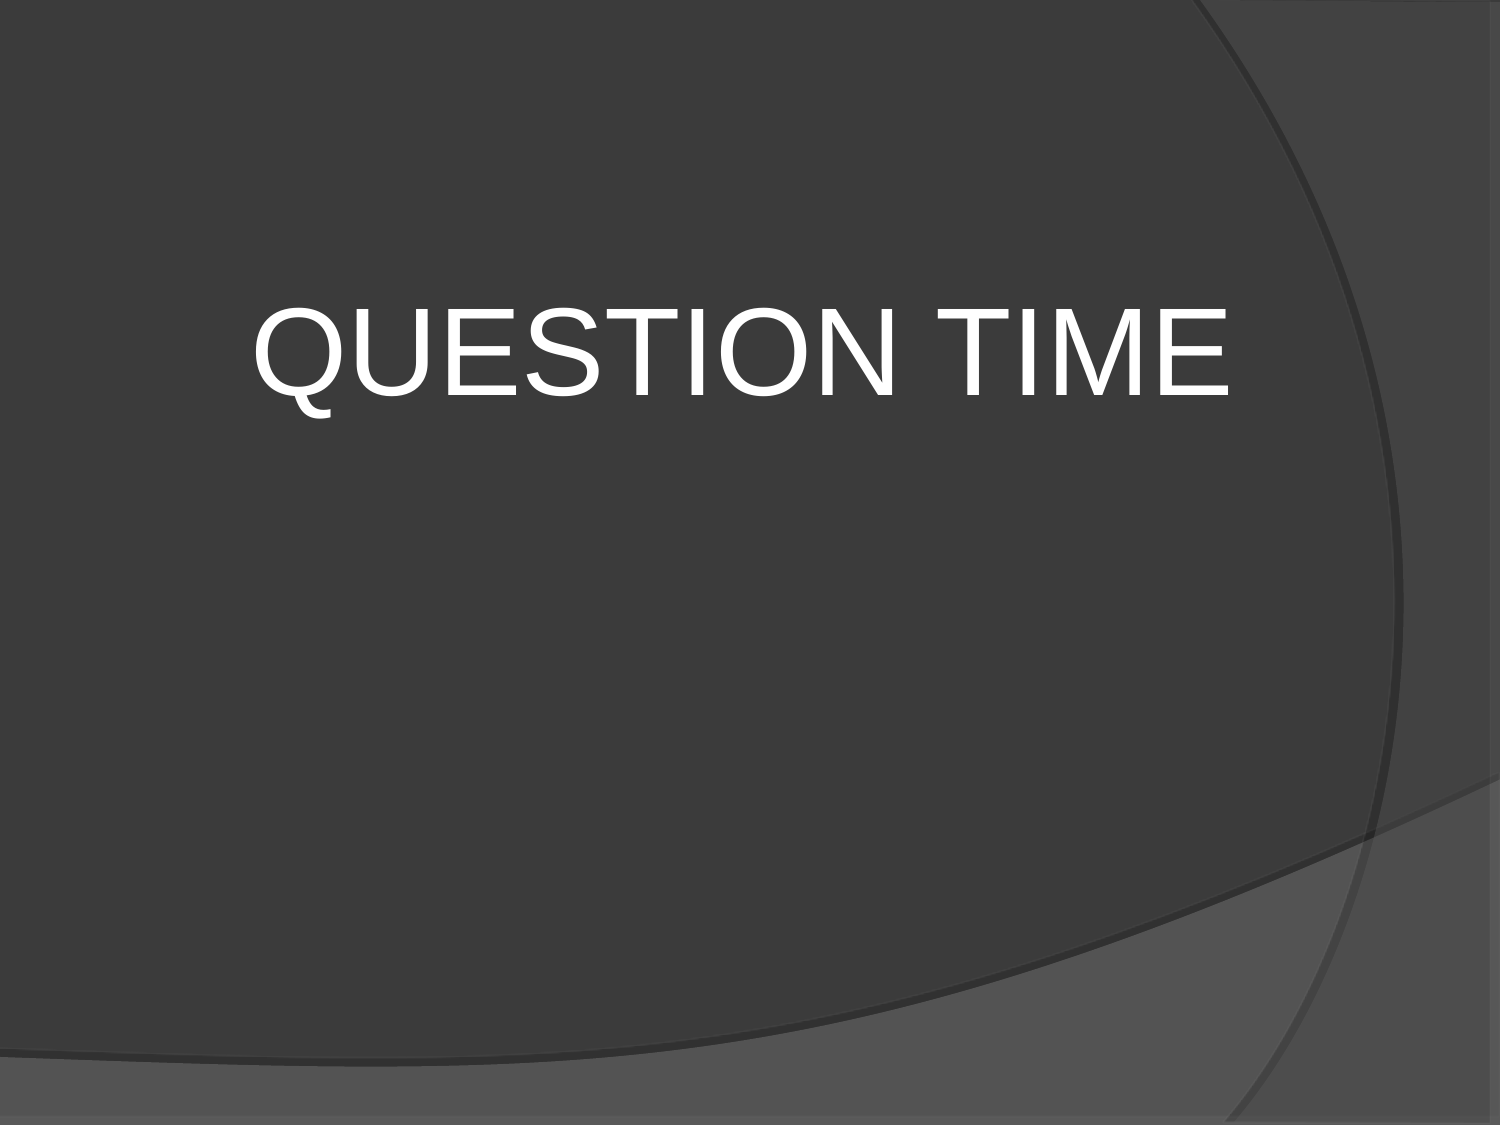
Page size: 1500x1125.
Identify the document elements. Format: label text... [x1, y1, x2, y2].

list QUESTION TIME [75, 262, 1300, 1005]
